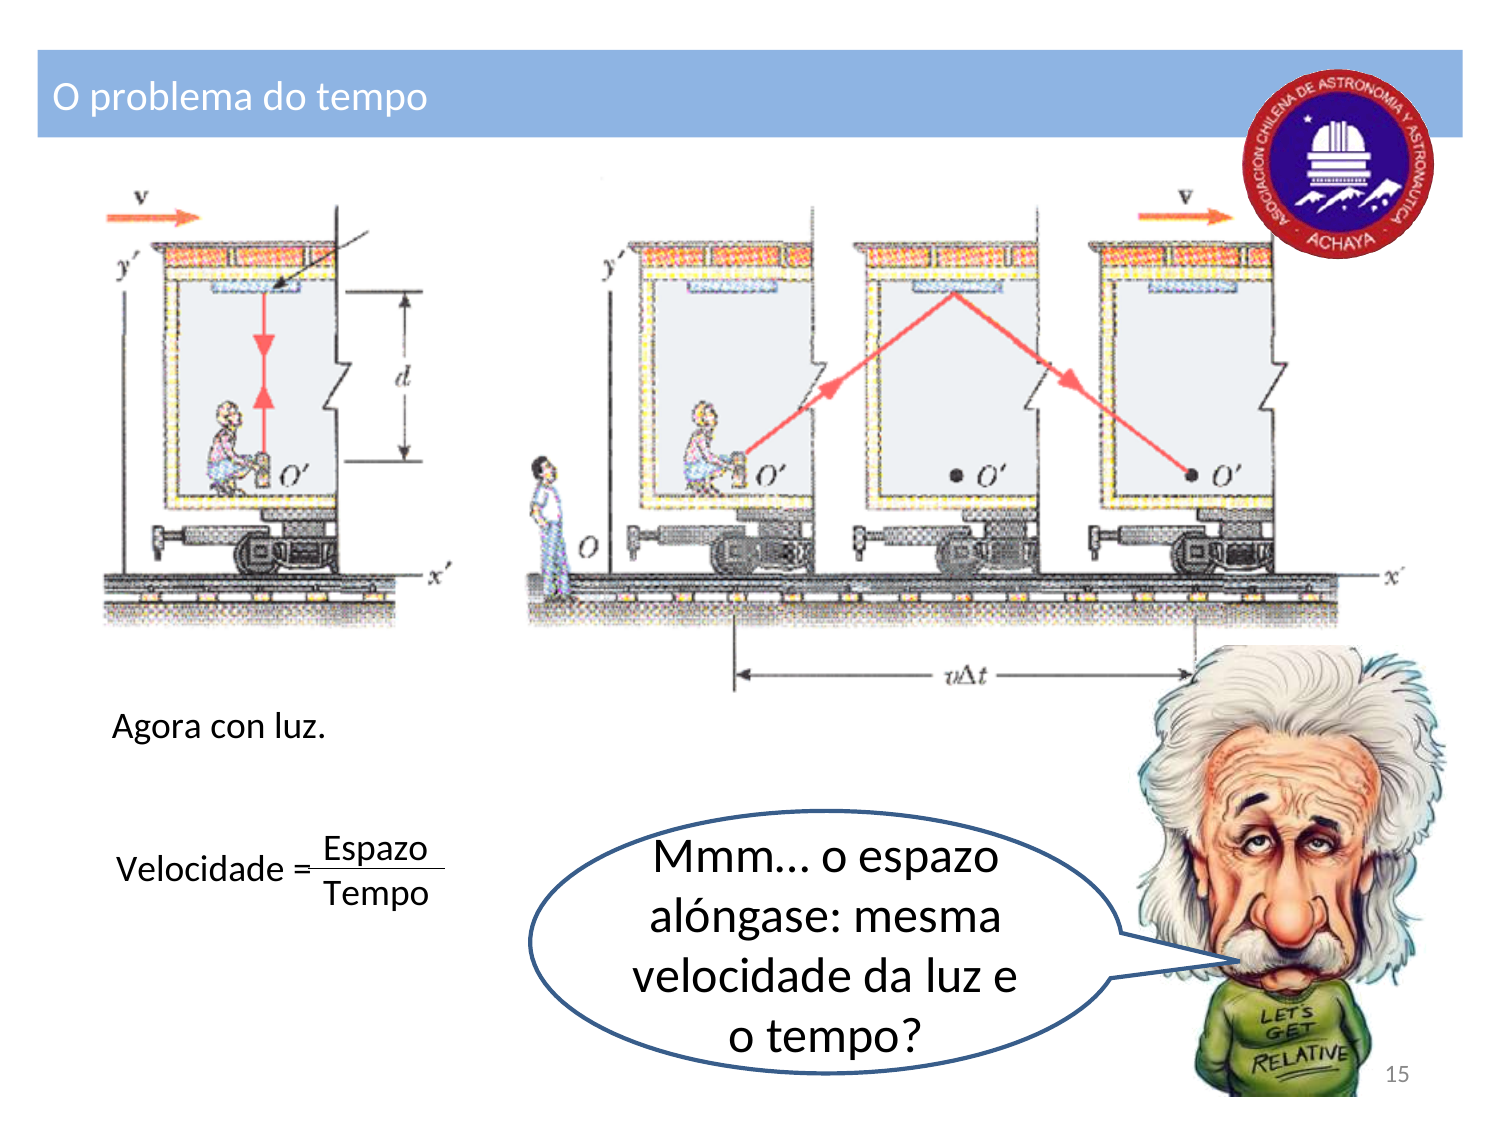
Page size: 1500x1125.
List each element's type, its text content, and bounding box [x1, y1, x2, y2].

text_box Espazo Tempo [308, 869, 445, 921]
text_box Mmm… o espazo alóngase: mesma velocidade da luz e o tempo? [530, 810, 1240, 1074]
text_box Espazo Tempo [308, 815, 445, 868]
text_box O problema do tempo [37, 49, 1463, 138]
picture [58, 67, 1469, 1097]
text_box <número> [1074, 1042, 1426, 1103]
text_box Velocidade = [101, 836, 308, 898]
text_box Agora con luz. [97, 692, 377, 754]
